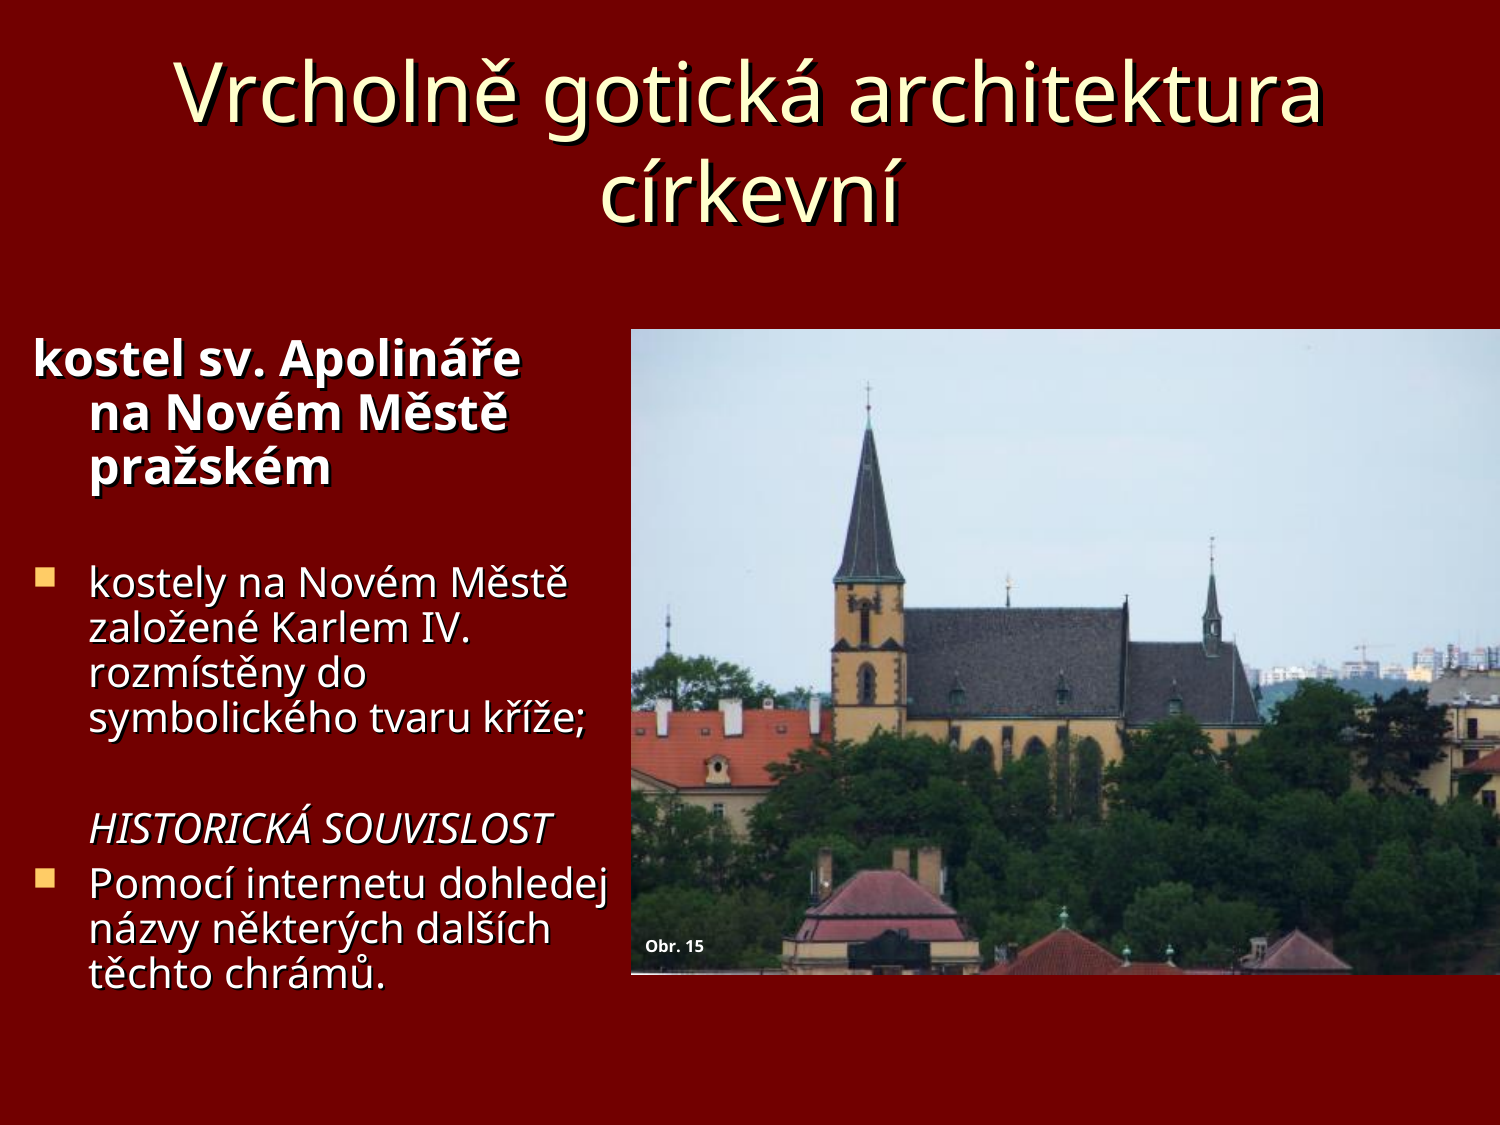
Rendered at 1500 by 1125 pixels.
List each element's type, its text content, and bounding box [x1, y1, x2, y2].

title Vrcholně gotická architektura církevní [75, 31, 1426, 247]
text_box Obr. 15 [630, 928, 720, 964]
text_box [631, 329, 1500, 975]
list kostel sv. Apolináře na Novém Městě pražském kostely na Novém Městě založené Karlem IV. rozmístěny do symbolického tvaru kříže; HISTORICKÁ SOUVISLOST Pomocí internetu dohledej názvy některých dalších těchto chrámů. [17, 326, 644, 1059]
